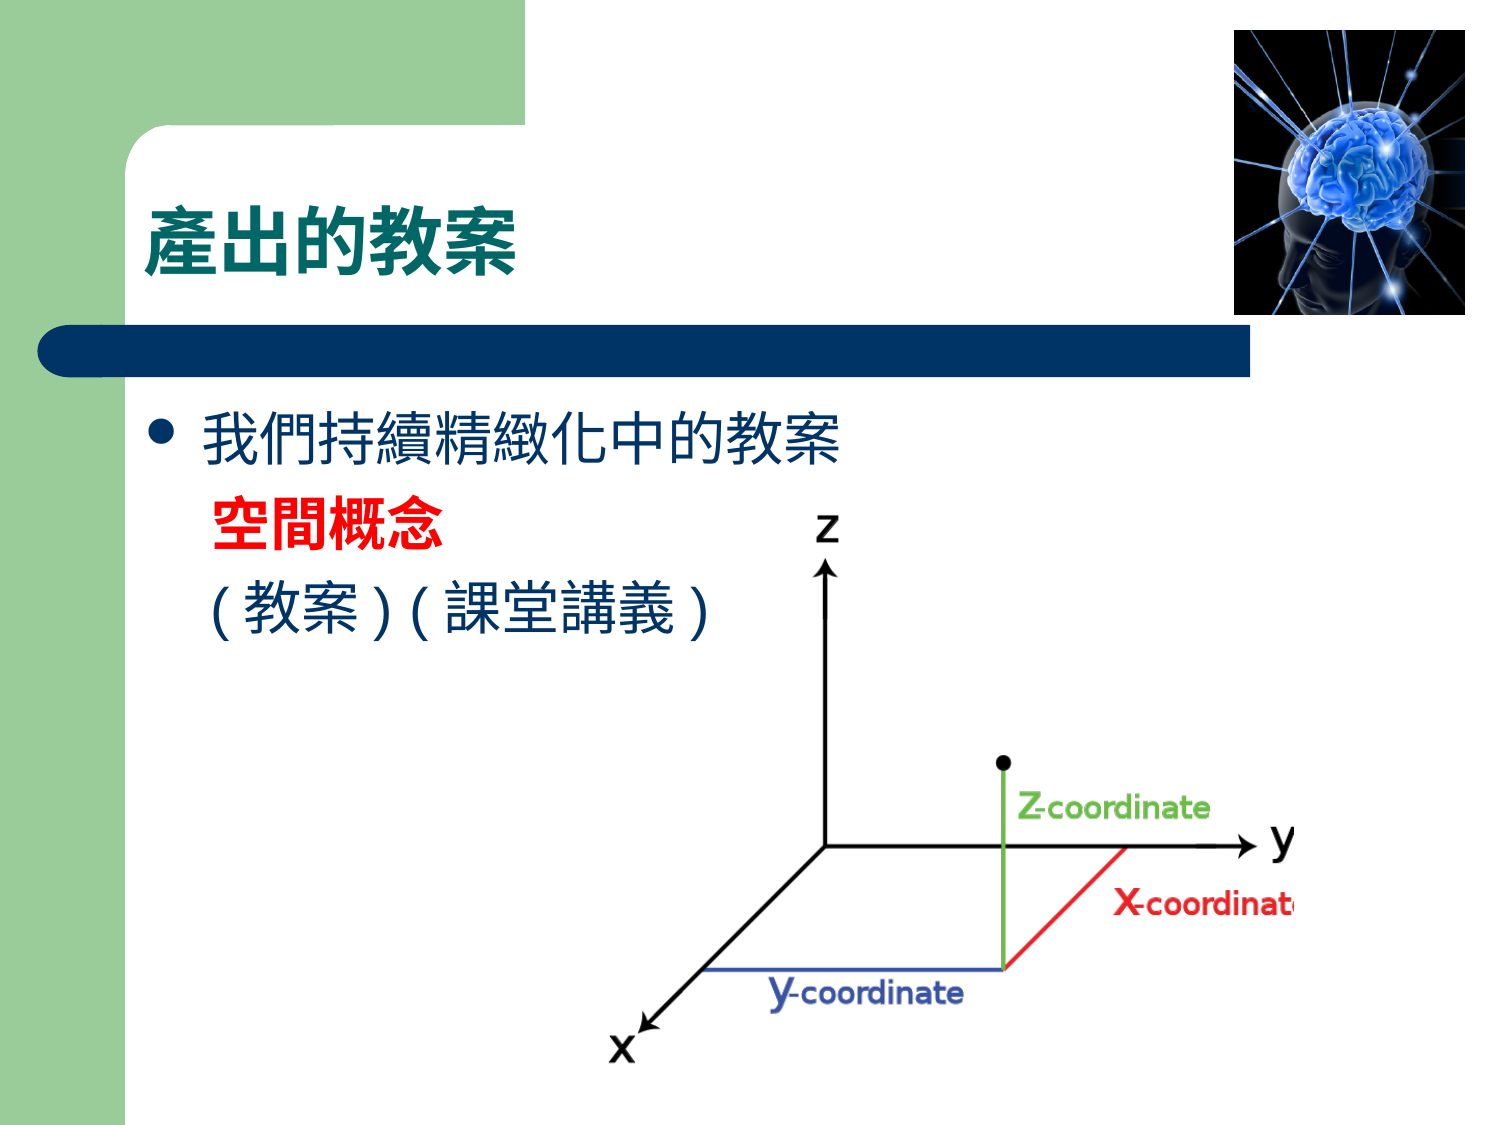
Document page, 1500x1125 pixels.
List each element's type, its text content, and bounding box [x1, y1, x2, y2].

picture [1234, 30, 1465, 315]
picture [608, 503, 1294, 1077]
list 我們持續精緻化中的教案 空間概念 (教案) (課堂講義) [137, 387, 1400, 999]
title 產出的教案 [135, 137, 1234, 302]
